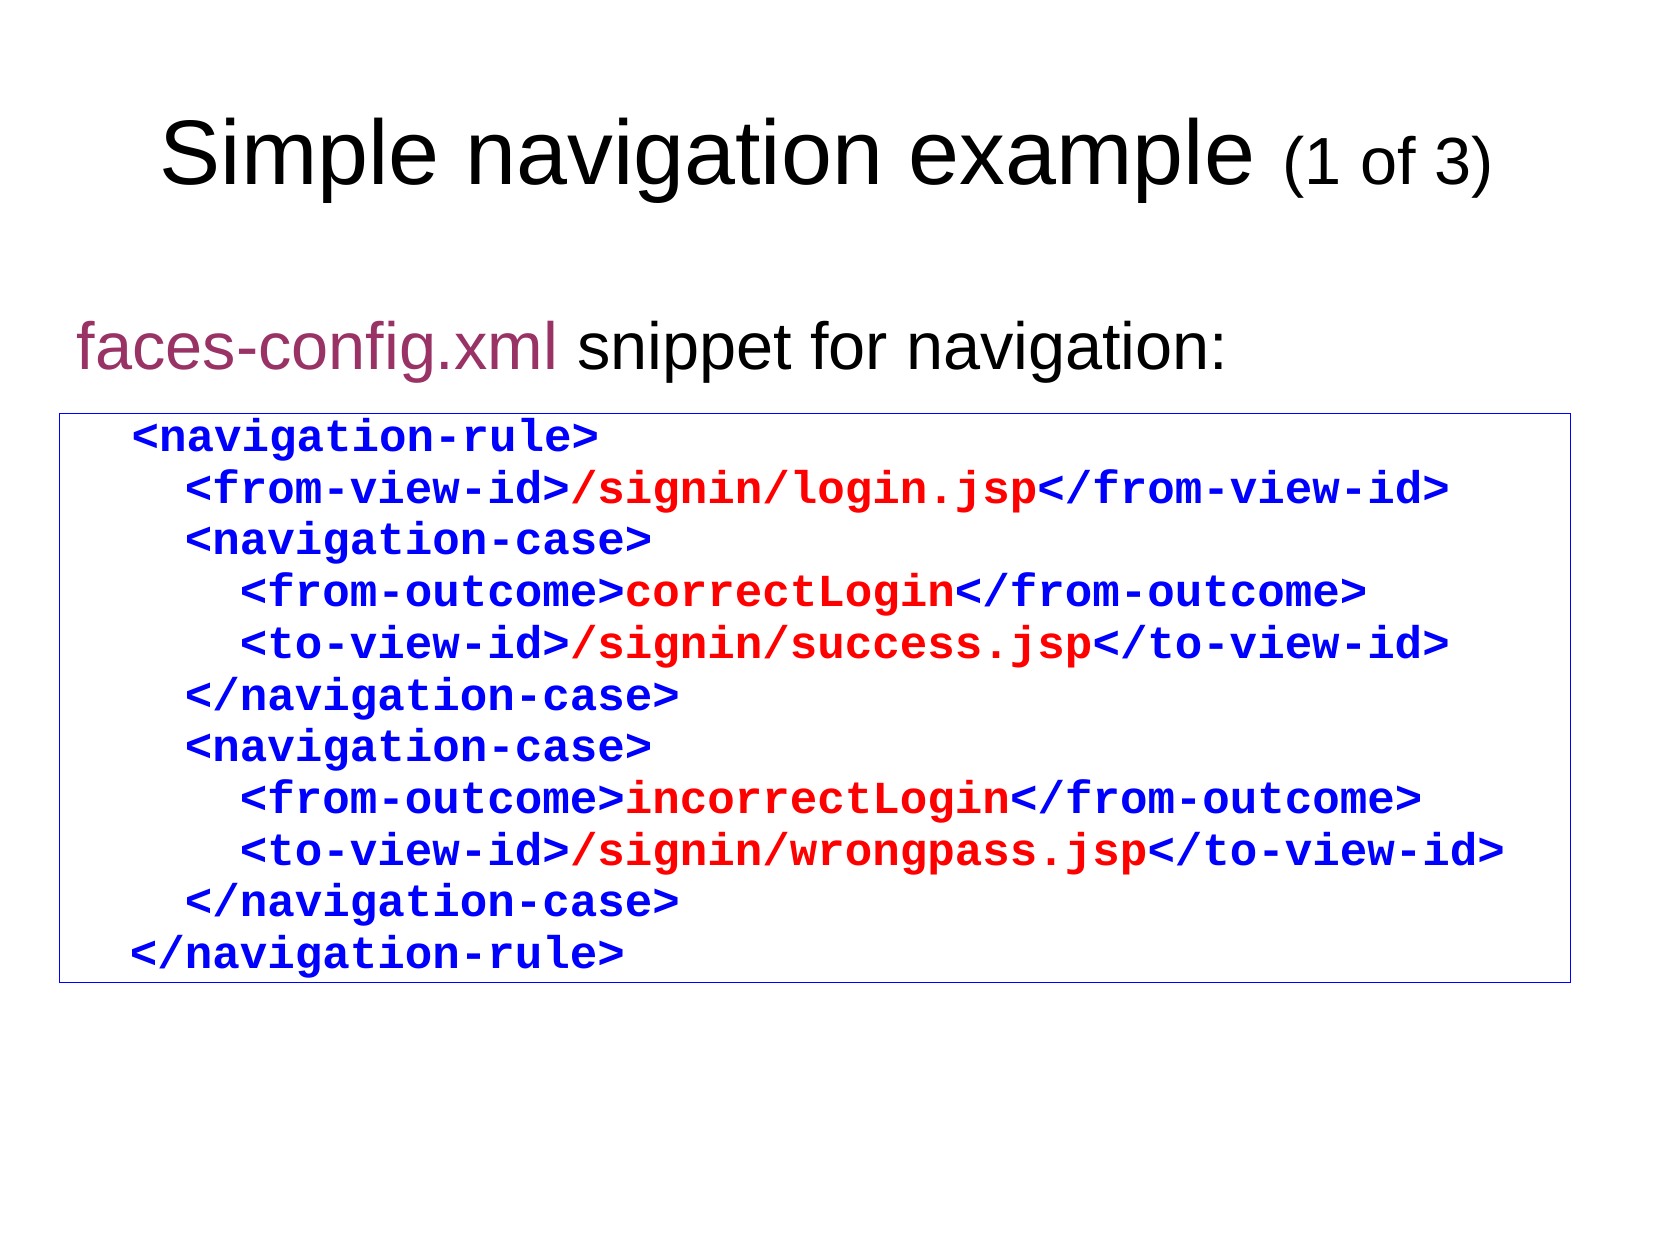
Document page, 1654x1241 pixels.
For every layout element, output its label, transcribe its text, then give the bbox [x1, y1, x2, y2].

list <navigation-rule> <from-view-id>/signin/login.jsp</from-view-id> <navigation-case> <from-outcome>correctLogin</from-outcome> <to-view-id>/signin/success.jsp</to-view-id> </navigation-case> <navigation-case> <from-outcome>incorrectLogin</from-outcome> <to-view-id>/signin/wrongpass.jsp</to-view-id> </navigation-case> </navigation-rule> [59, 413, 1571, 983]
text_box faces-config.xml snippet for navigation: [59, 308, 1270, 384]
title Simple navigation example (1 of 3) [82, 56, 1571, 250]
